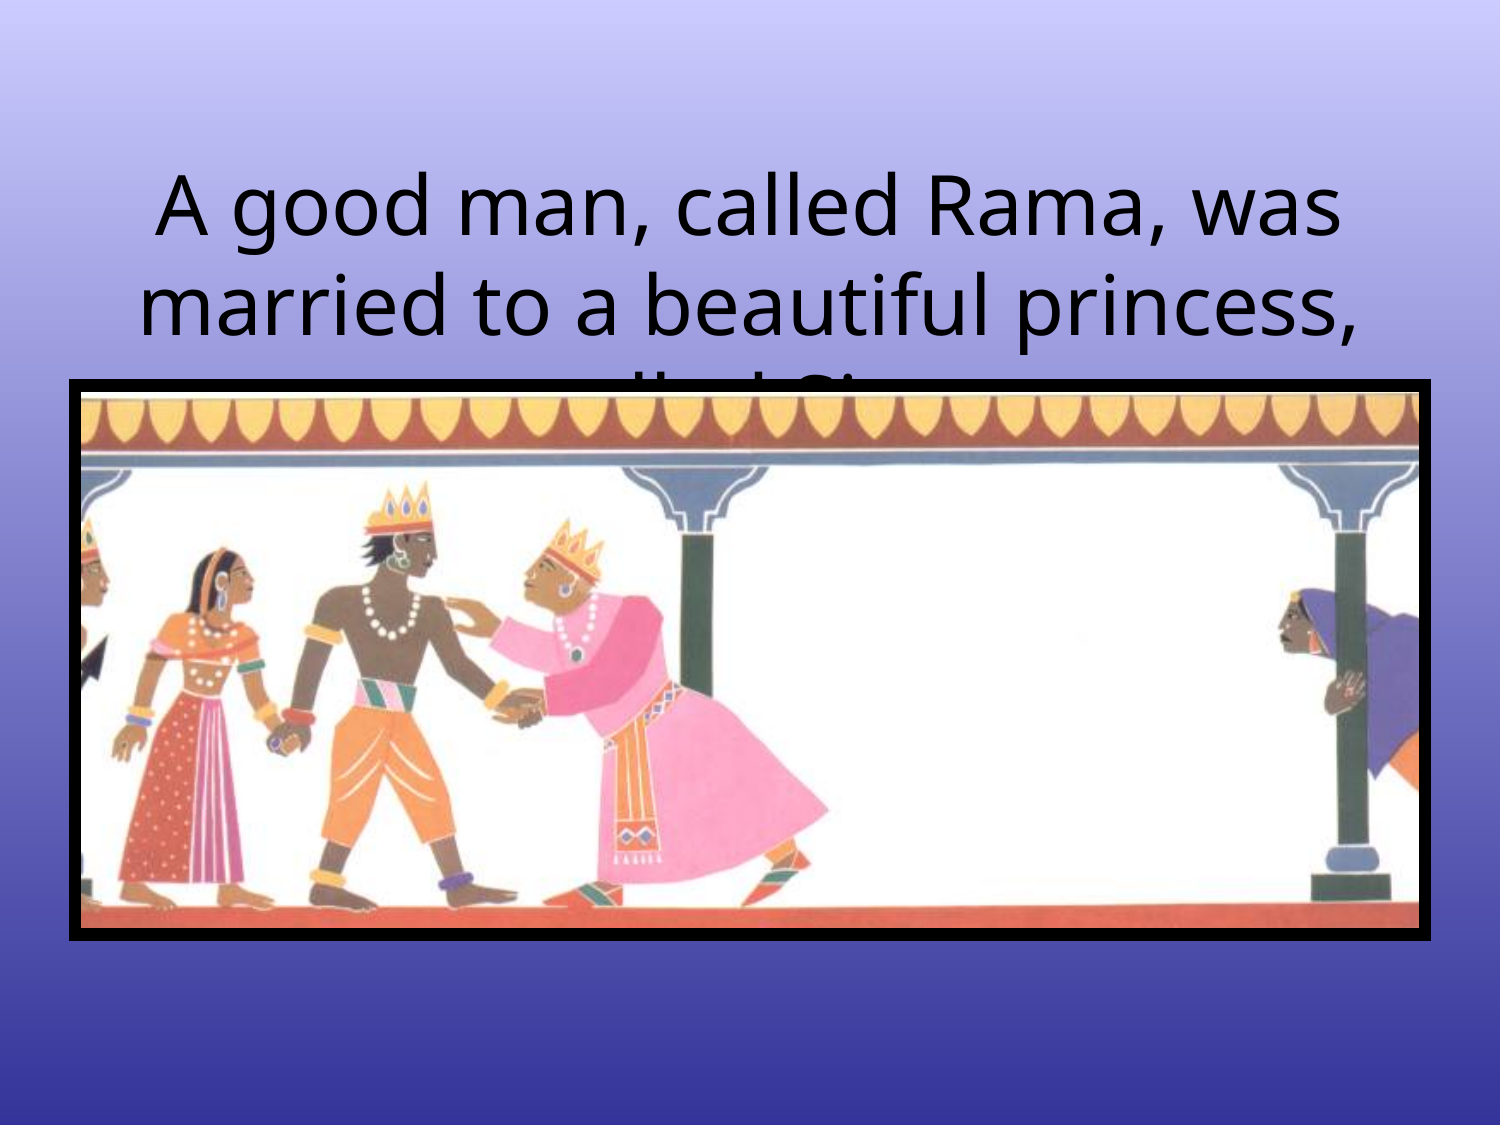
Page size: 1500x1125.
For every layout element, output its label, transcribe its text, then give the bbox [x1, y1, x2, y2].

text_box [75, 385, 1426, 935]
text_box A good man, called Rama, was married to a beautiful princess, called Sita. [75, 45, 1426, 233]
